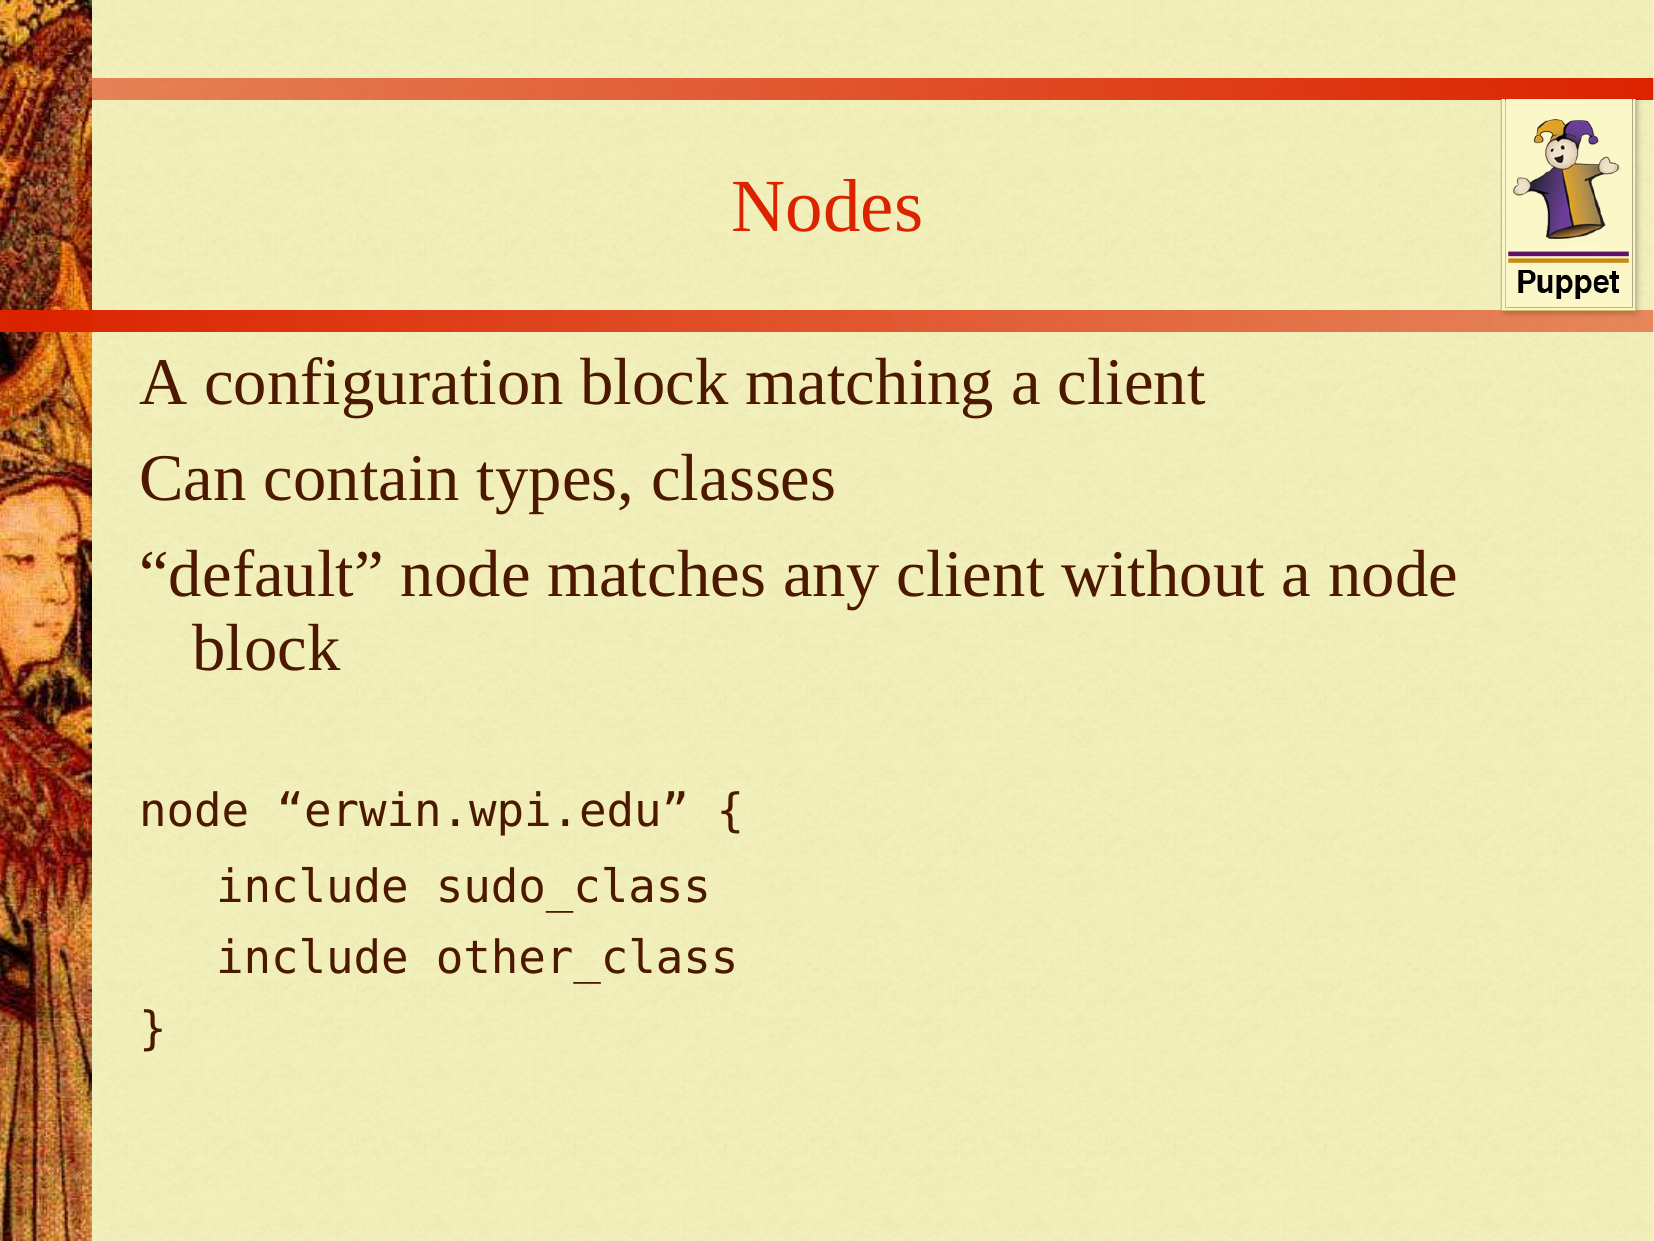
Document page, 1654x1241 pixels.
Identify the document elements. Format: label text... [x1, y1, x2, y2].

title Nodes [121, 102, 1534, 311]
picture [0, 0, 1654, 1241]
list A configuration block matching a client Can contain types, classes “default” node matches any client without a node block node “erwin.wpi.edu” { include sudo_class include other_class } [121, 344, 1534, 1127]
